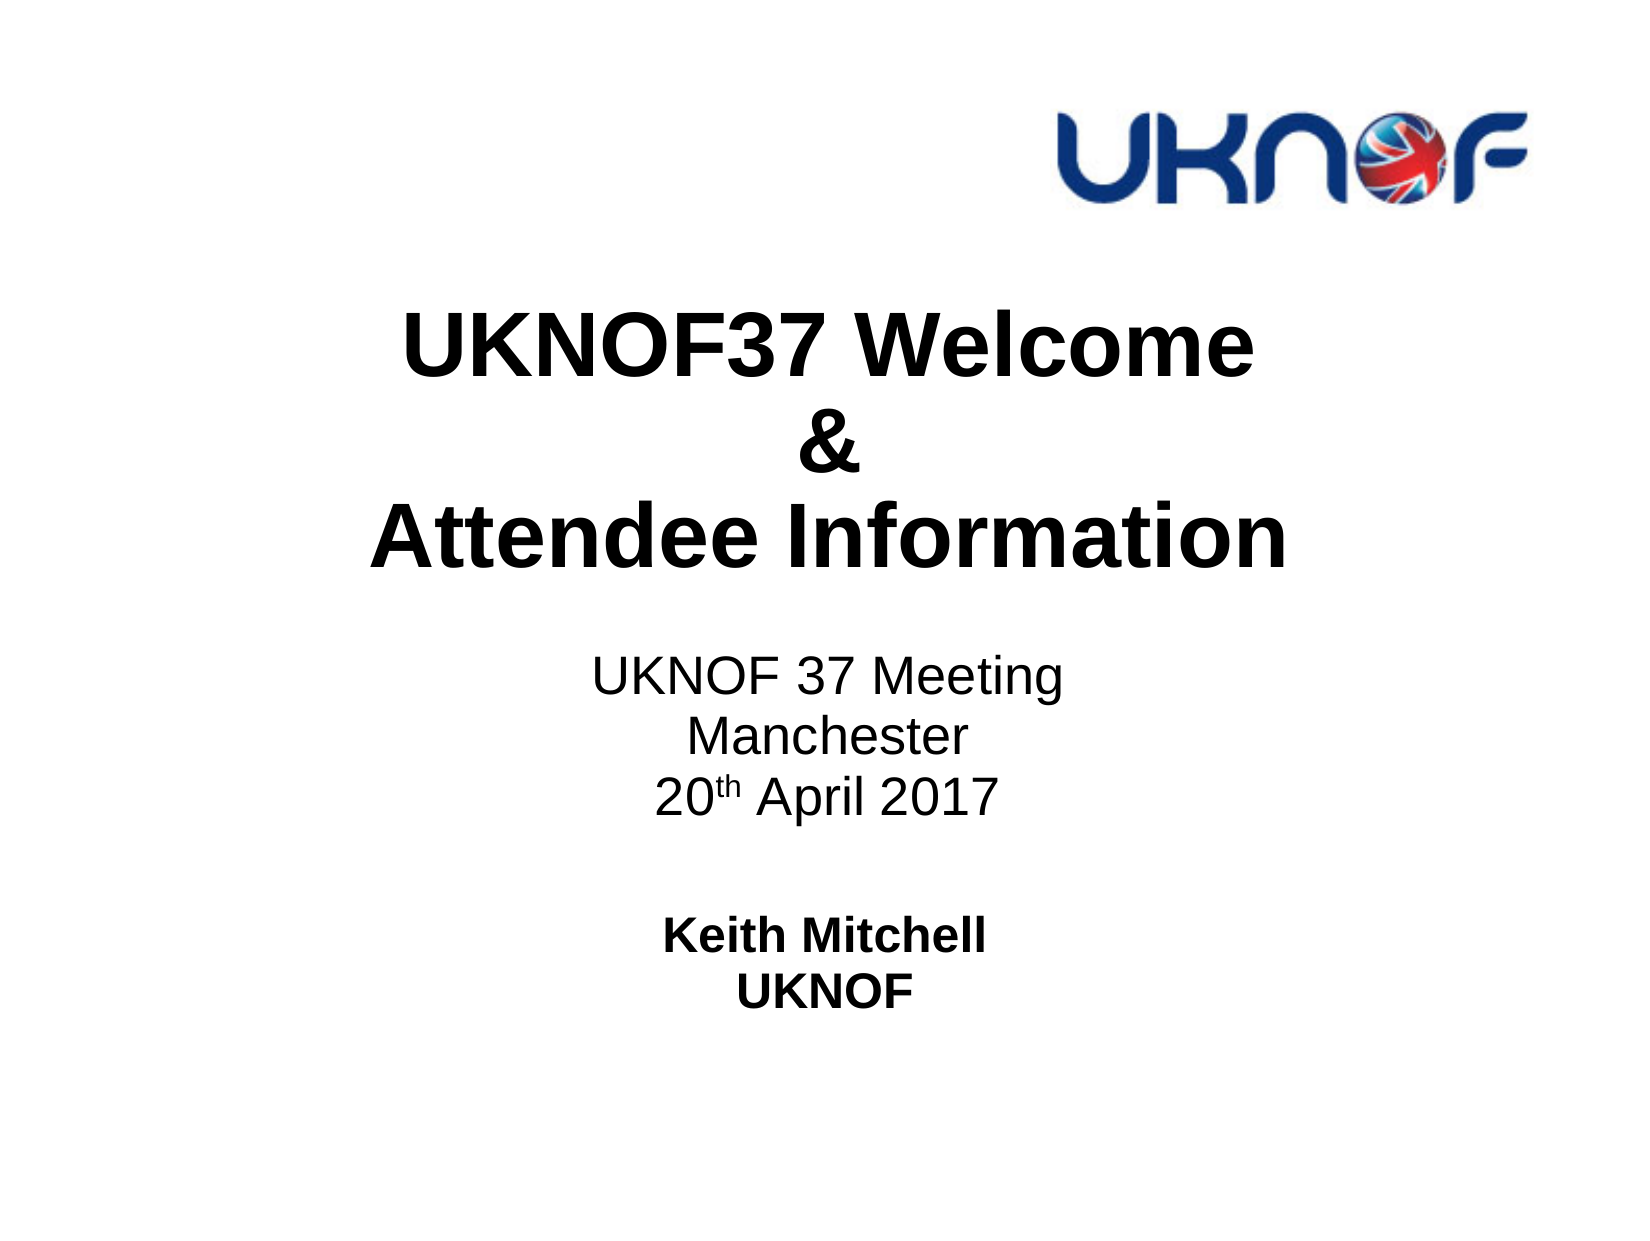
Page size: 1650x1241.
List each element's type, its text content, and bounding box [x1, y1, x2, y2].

text_box UKNOF 37 Meeting Manchester 20th April 2017 [576, 637, 1081, 835]
text_box Keith Mitchell UKNOF [618, 899, 1032, 1027]
text_box UKNOF37 Welcome & Attendee Information [353, 292, 1306, 595]
picture [1050, 93, 1536, 225]
